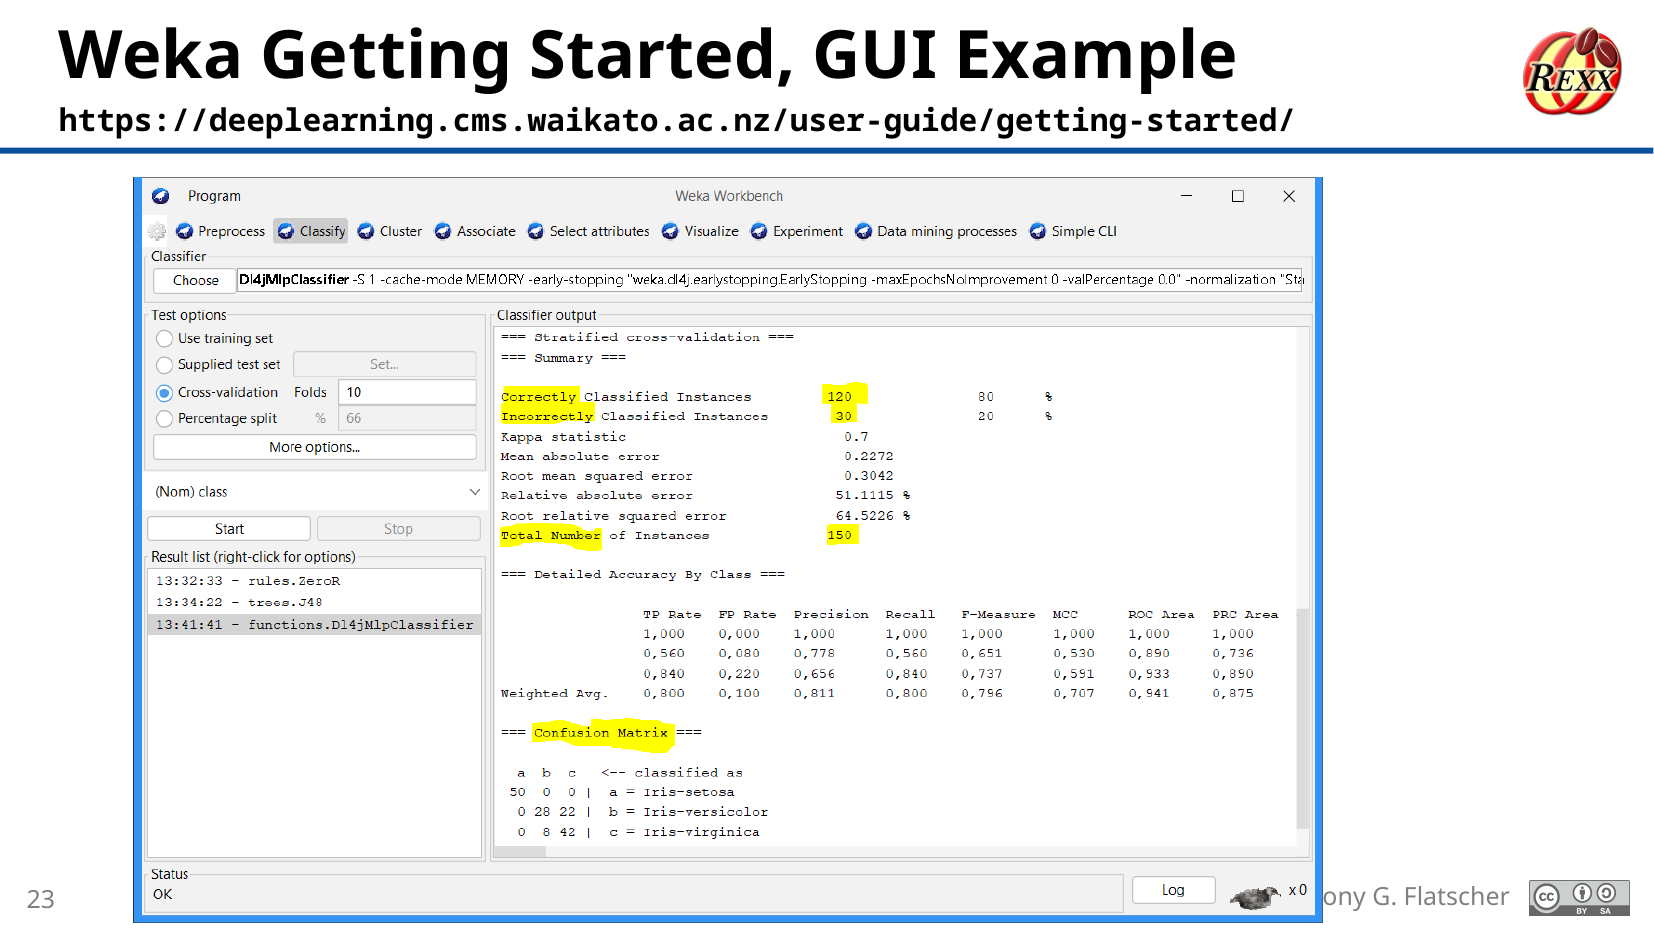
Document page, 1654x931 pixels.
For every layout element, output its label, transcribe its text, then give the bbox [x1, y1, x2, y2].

title Weka Getting Started, GUI Example https://deeplearning.cms.waikato.ac.nz/user-guide/getting-started/ [0, 0, 1654, 148]
picture [133, 177, 1323, 923]
